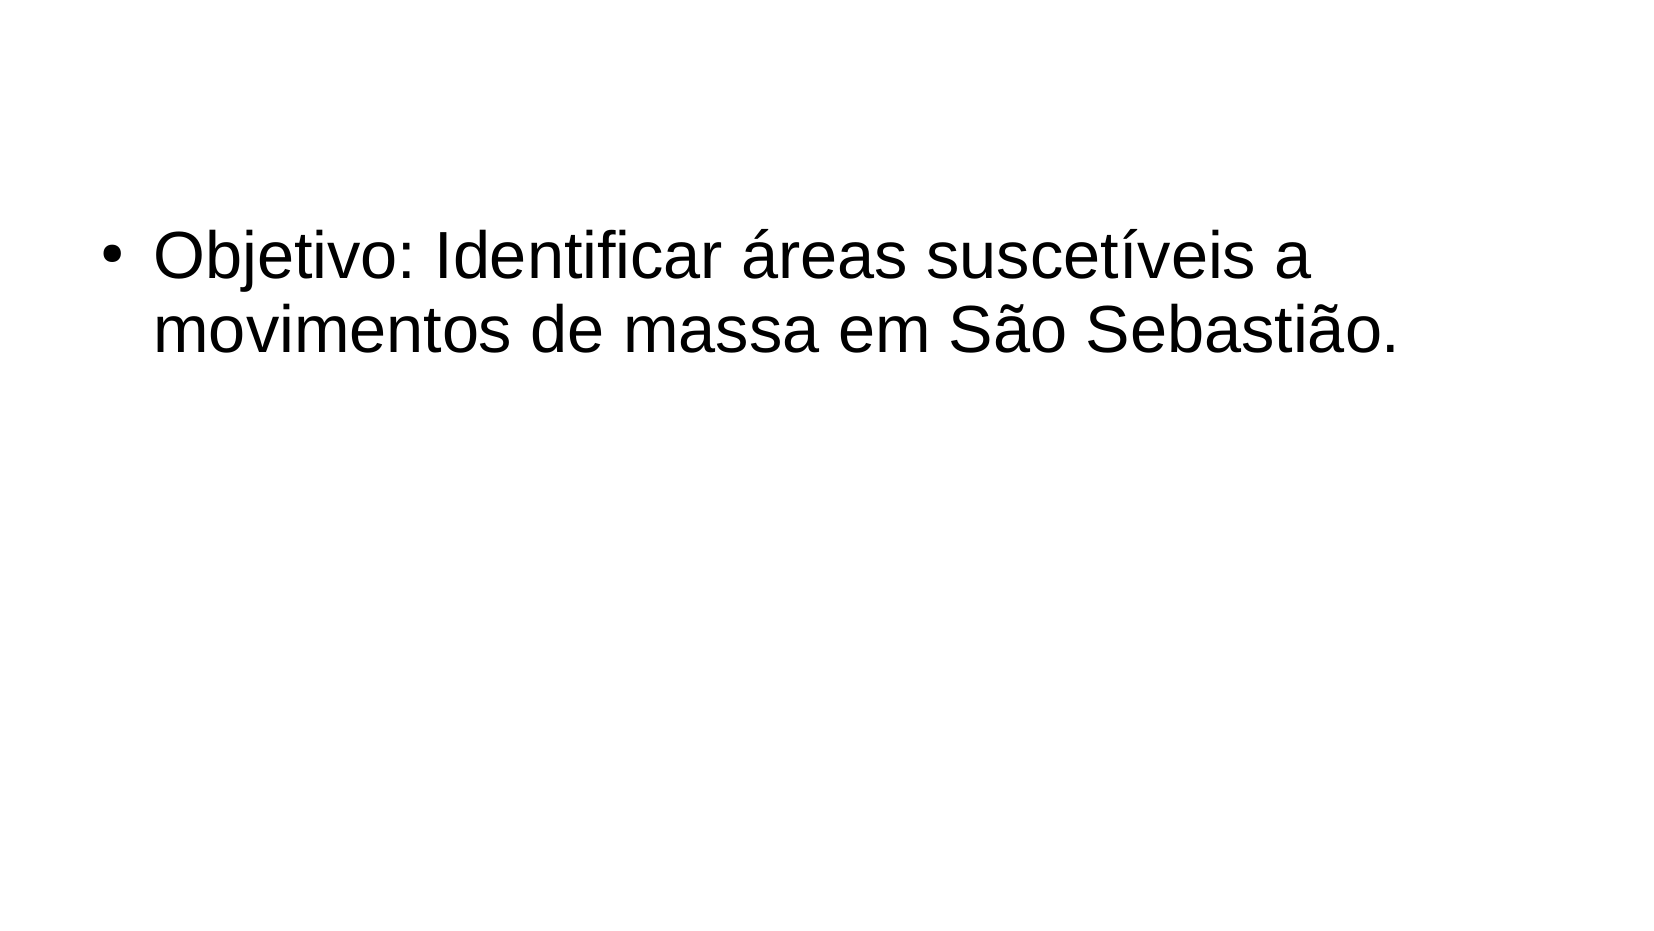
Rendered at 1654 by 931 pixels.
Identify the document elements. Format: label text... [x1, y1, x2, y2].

list Objetivo: Identificar áreas suscetíveis a movimentos de massa em São Sebastião. [82, 217, 1571, 758]
